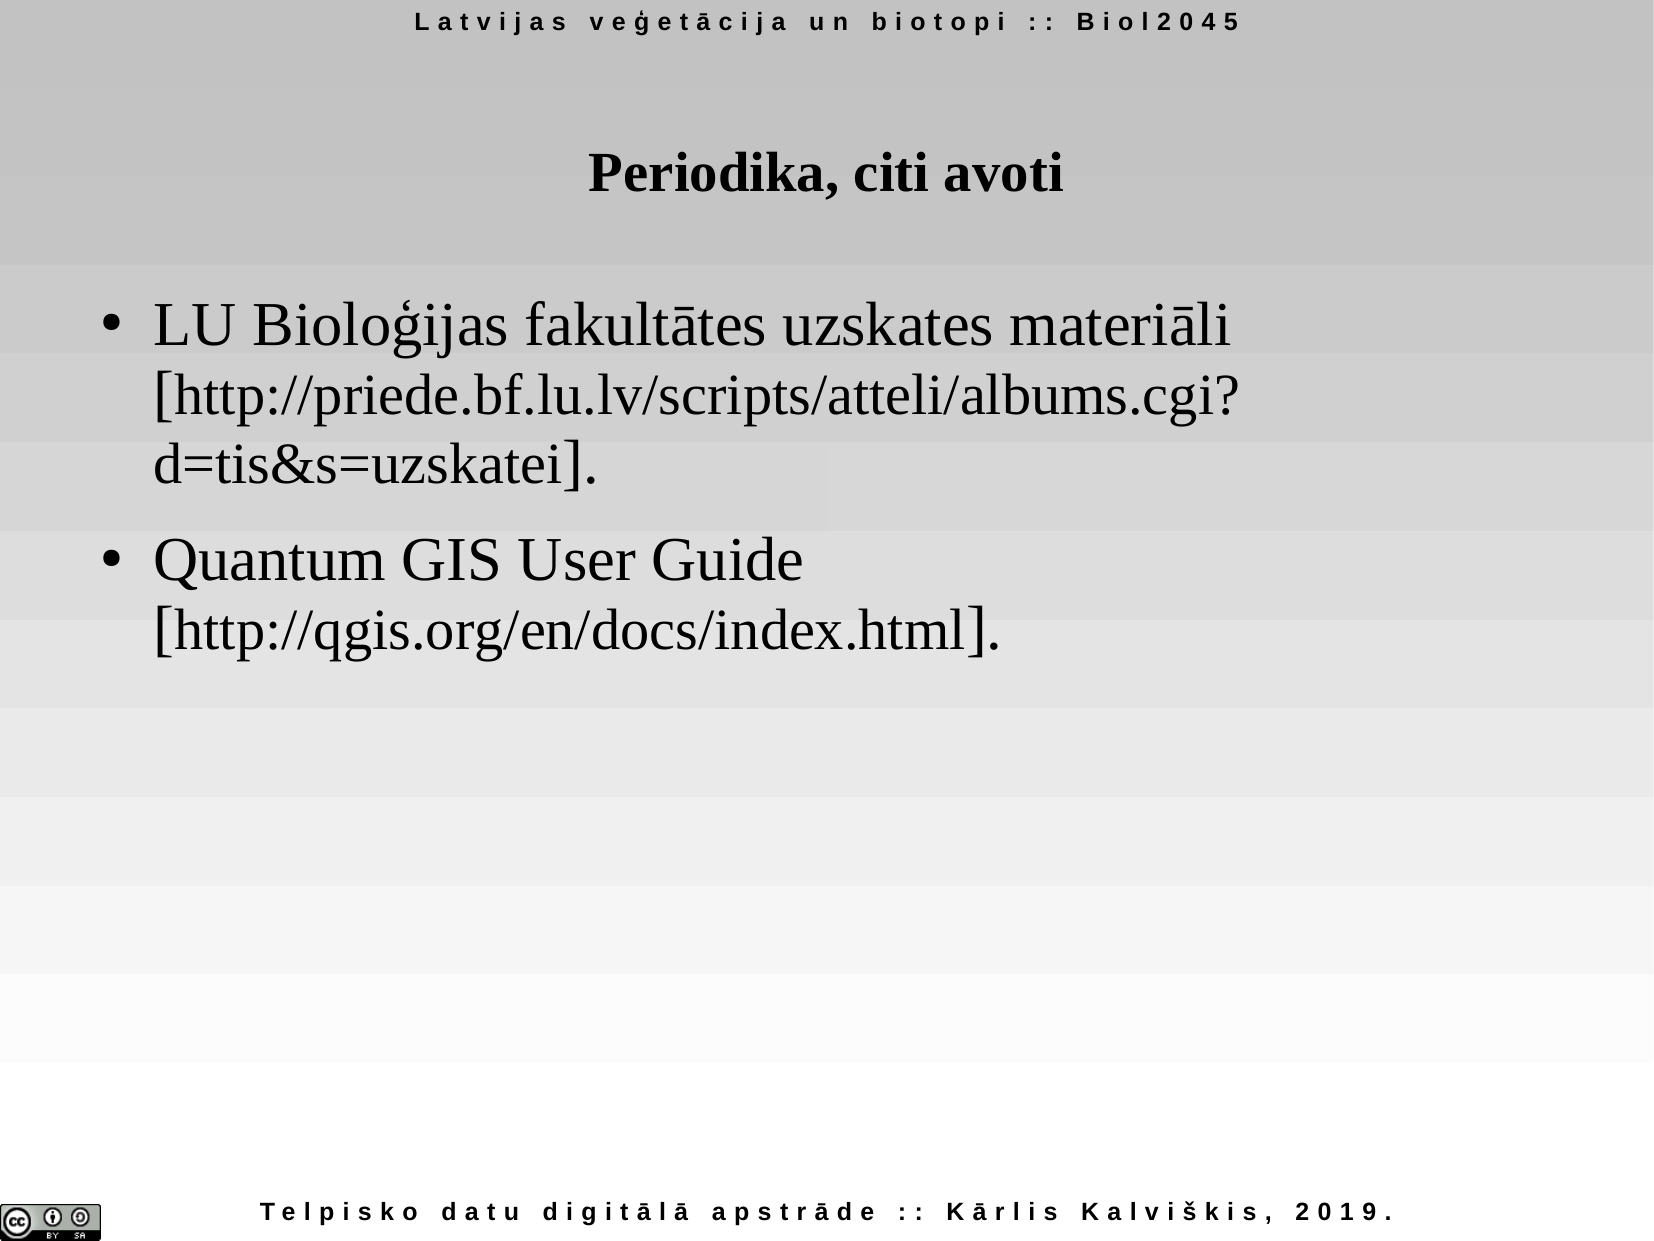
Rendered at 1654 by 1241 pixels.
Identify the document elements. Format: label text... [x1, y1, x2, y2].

picture [0, 0, 1654, 1241]
title Periodika, citi avoti [29, 49, 1625, 296]
list LU Bioloģijas fakultātes uzskates materiāli [http://priede.bf.lu.lv/scripts/atteli/albums.cgi?d=tis&s=uzskatei]. Quantum GIS User Guide [http://qgis.org/en/docs/index.html]. [82, 289, 1571, 664]
